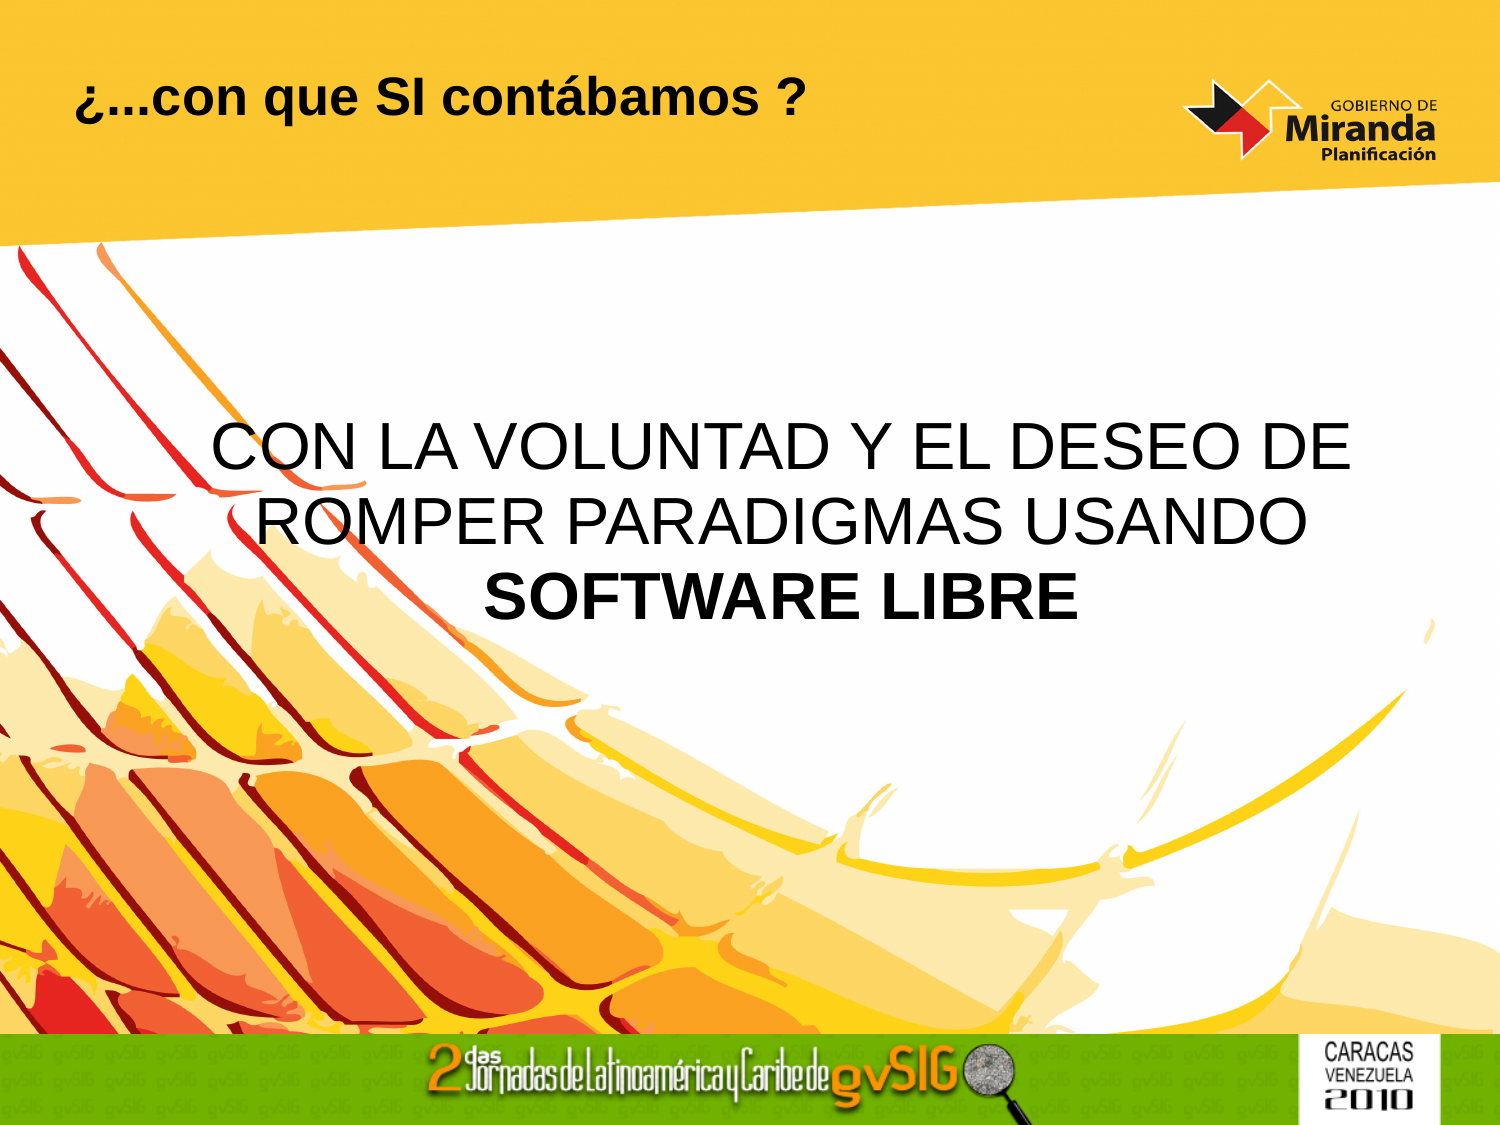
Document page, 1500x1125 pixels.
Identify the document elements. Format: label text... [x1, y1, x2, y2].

text_box ¿...con que SI contábamos ? [59, 59, 1093, 178]
text_box CON LA VOLUNTAD Y EL DESEO DE ROMPER PARADIGMAS USANDO SOFTWARE LIBRE [177, 401, 1388, 716]
picture [0, 0, 1500, 1125]
